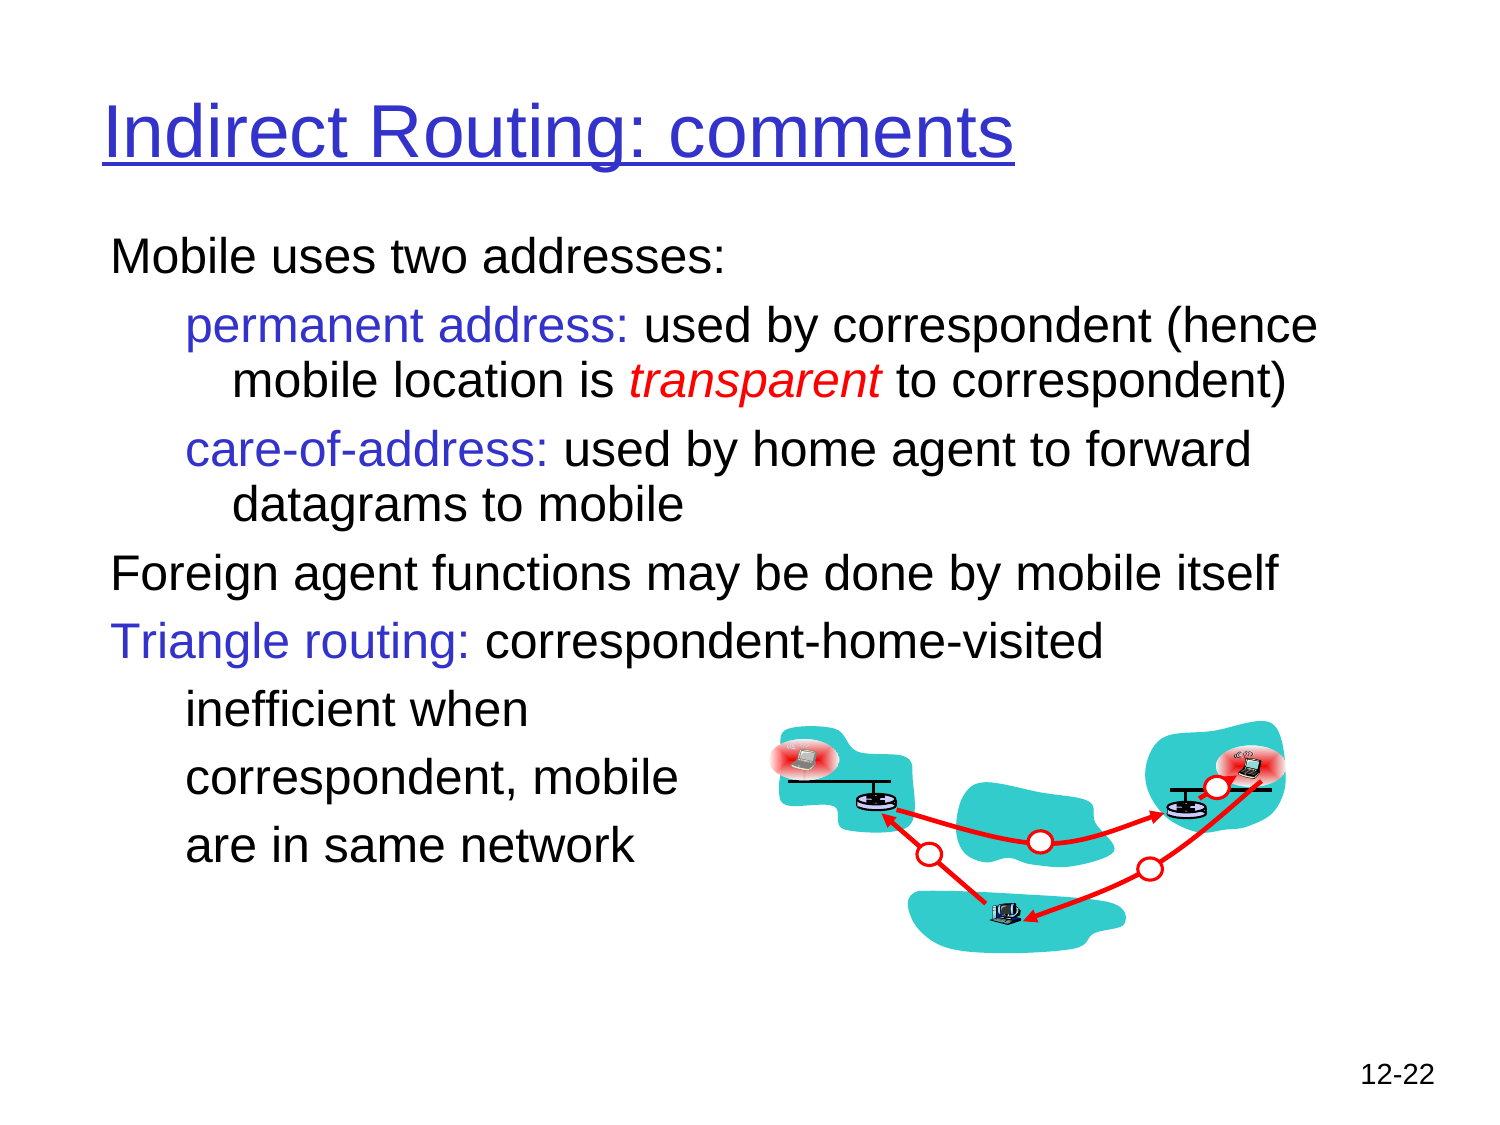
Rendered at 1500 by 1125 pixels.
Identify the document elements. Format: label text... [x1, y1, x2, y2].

chart [989, 902, 1022, 925]
title Indirect Routing: comments [87, 37, 1420, 225]
text_box [956, 782, 1115, 868]
list Mobile uses two addresses: permanent address: used by correspondent (hence mobile location is transparent to correspondent) care-of-address: used by home agent to forward datagrams to mobile Foreign agent functions may be done by mobile itself Triangle routing: correspondent-home-visited inefficient when correspondent, mobile are in same network [95, 221, 1423, 984]
text_box [916, 843, 942, 866]
text_box [1137, 857, 1163, 881]
text_box [768, 726, 915, 833]
text_box [1145, 720, 1287, 833]
chart [1234, 750, 1262, 779]
text_box [907, 890, 1126, 954]
